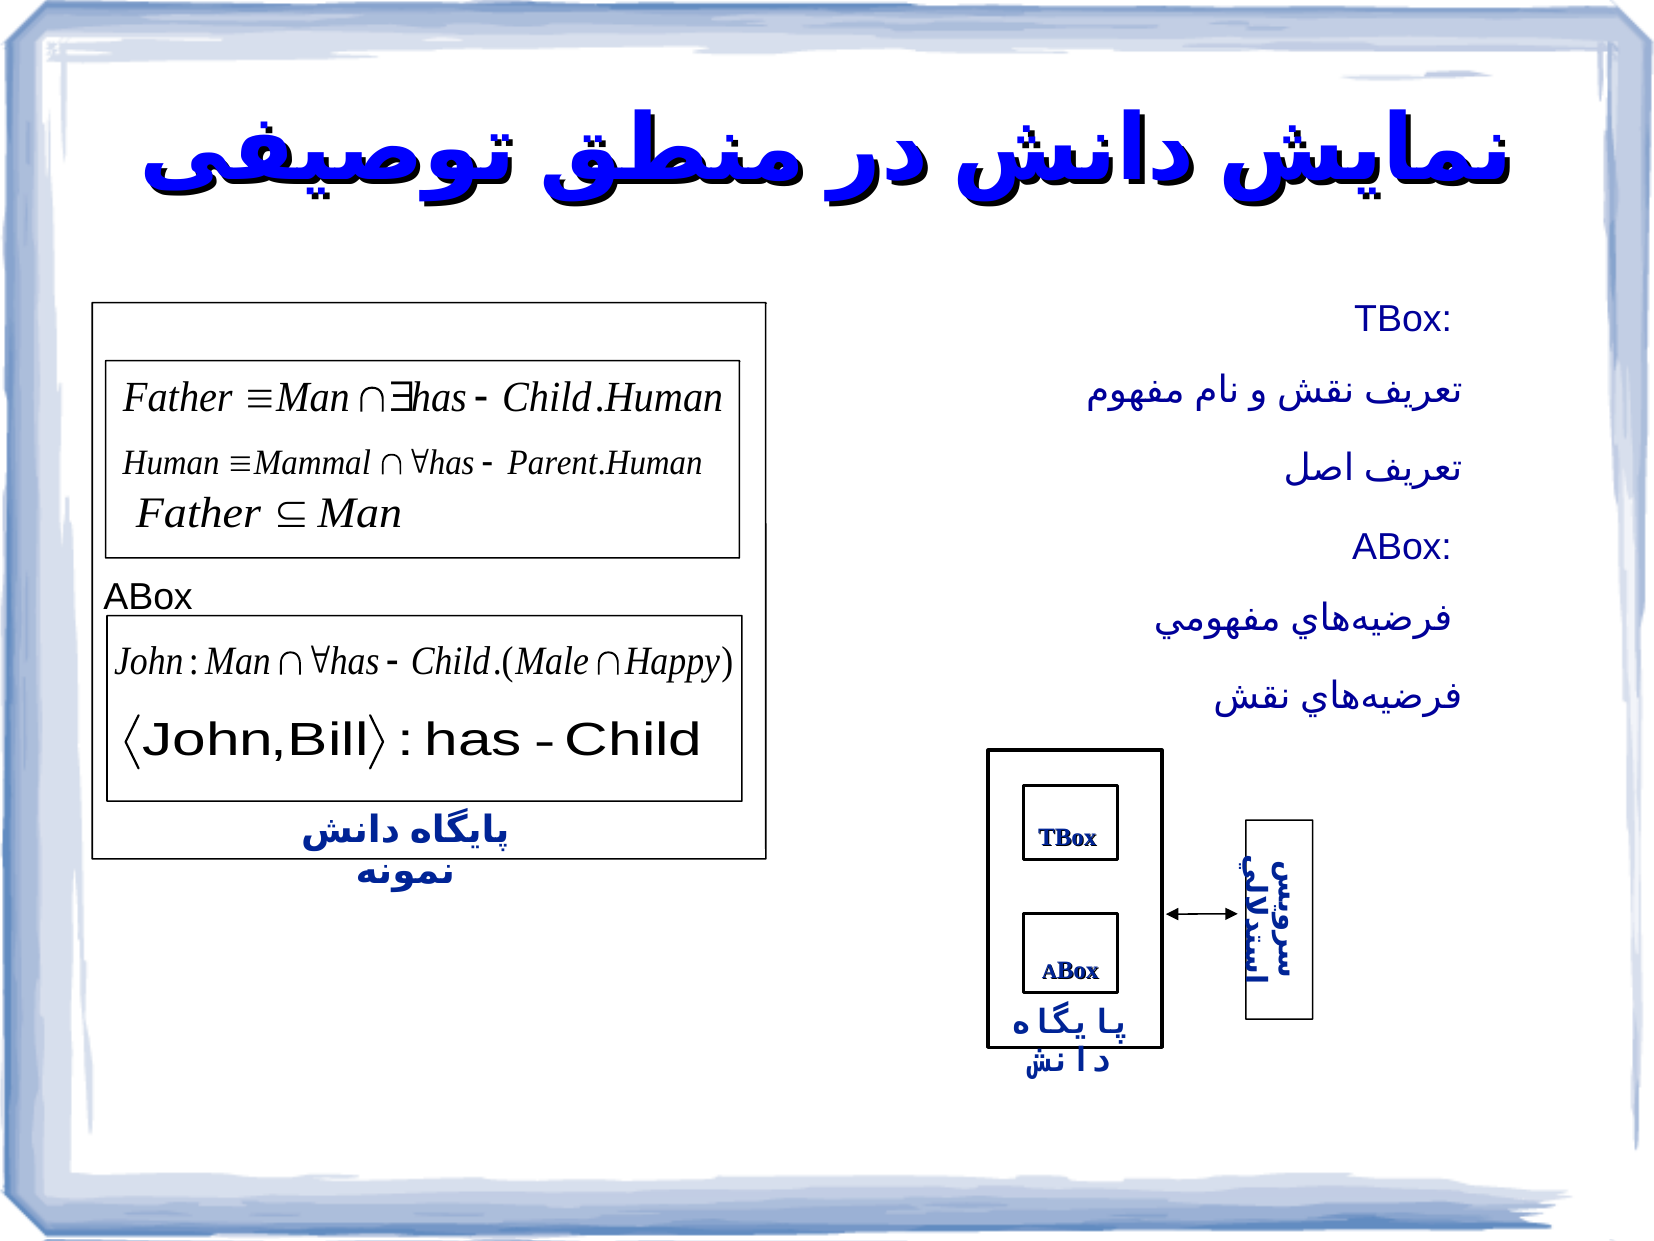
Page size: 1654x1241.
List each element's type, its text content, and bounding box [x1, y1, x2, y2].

text_box پايگاه دانش نمونه [245, 802, 565, 858]
text_box سرويس استدلالي [1217, 820, 1313, 1020]
text_box ABox [1023, 913, 1118, 995]
picture [0, 0, 1654, 1241]
text_box ABox [94, 568, 213, 627]
title نمايش دانش در منطق توصیفی [82, 56, 1571, 250]
text_box ABox [108, 617, 213, 627]
text_box پايگاه دانش نمونه [245, 860, 565, 901]
chart [115, 372, 731, 426]
text_box TBox [1023, 785, 1118, 912]
chart [127, 488, 412, 543]
list TBox: تعريف نقش و‌ نام مفهوم تعريف اصل‌ ABox: فرضيه‌هاي مفهومي فرضيه‌هاي نقش [787, 300, 1463, 706]
text_box پايگاه دانش [977, 995, 1165, 1087]
chart [115, 708, 708, 779]
chart [108, 637, 739, 692]
chart [116, 441, 708, 487]
